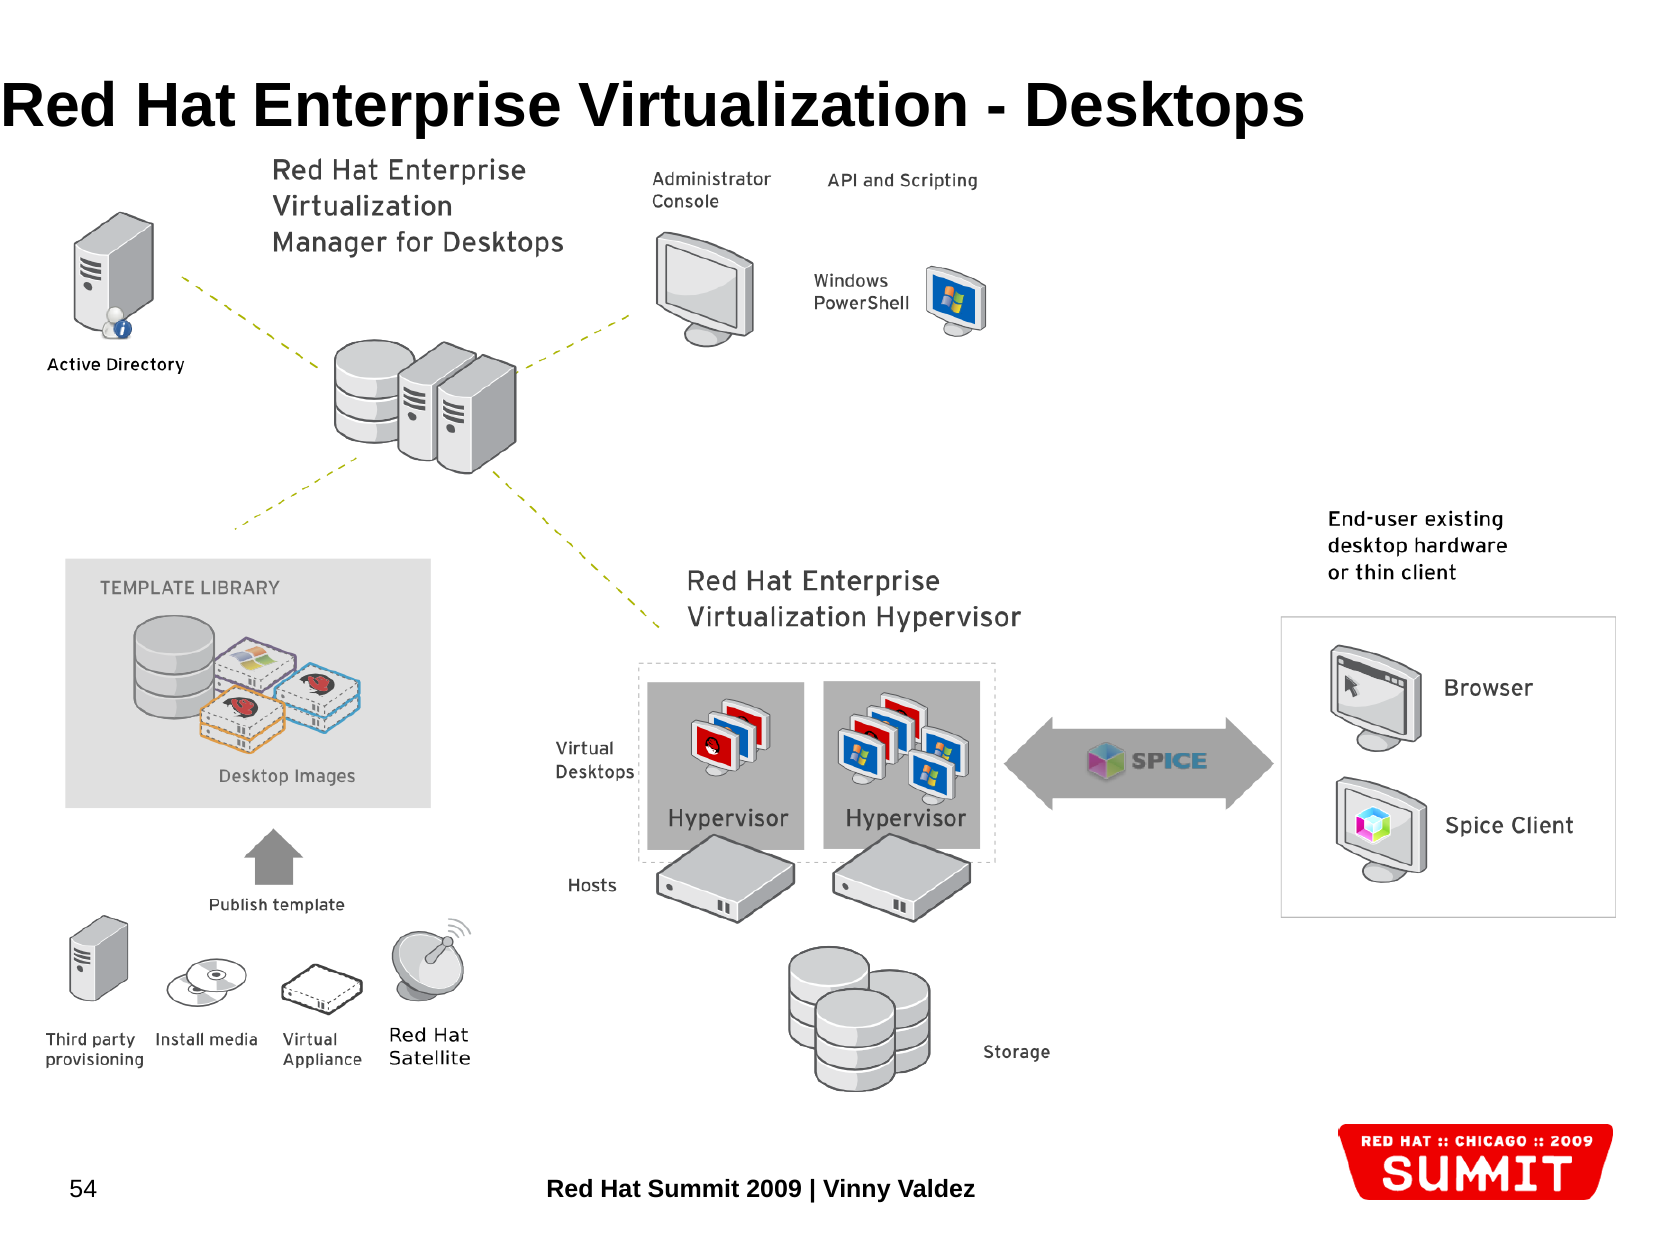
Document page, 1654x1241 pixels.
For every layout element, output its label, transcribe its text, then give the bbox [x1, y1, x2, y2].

picture [1338, 1124, 1613, 1200]
title Red Hat Enterprise Virtualization - Desktops [0, 0, 1489, 140]
picture [46, 158, 1616, 1092]
